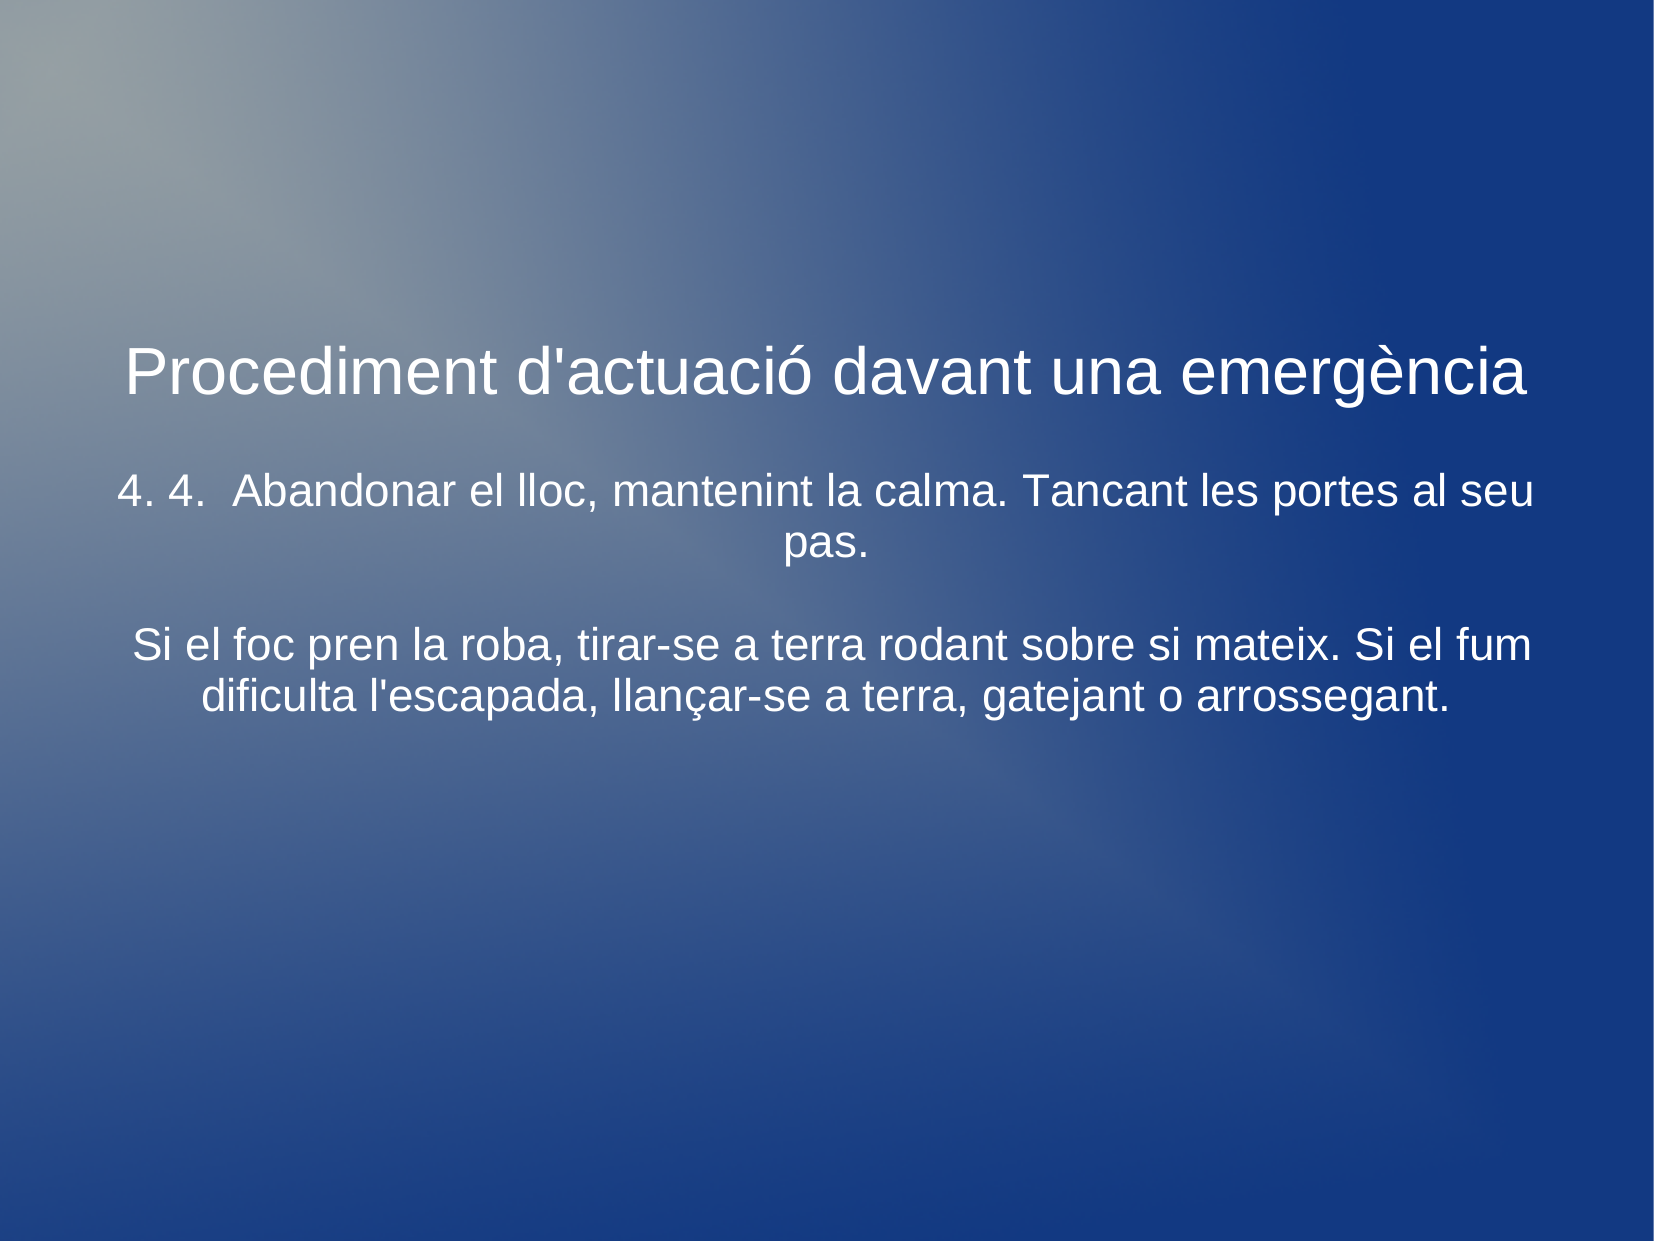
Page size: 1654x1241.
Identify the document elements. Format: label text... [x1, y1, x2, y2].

subtitle Procediment d'actuació davant una emergència 4. 4. Abandonar el lloc, mantenint la calma. Tancant les portes al seu pas. Si el foc pren la roba, tirar-se a terra rodant sobre si mateix. Si el fum dificulta l'escapada, llançar-se a terra, gatejant o arrossegant. [82, 49, 1571, 1109]
picture [0, 0, 1654, 1241]
